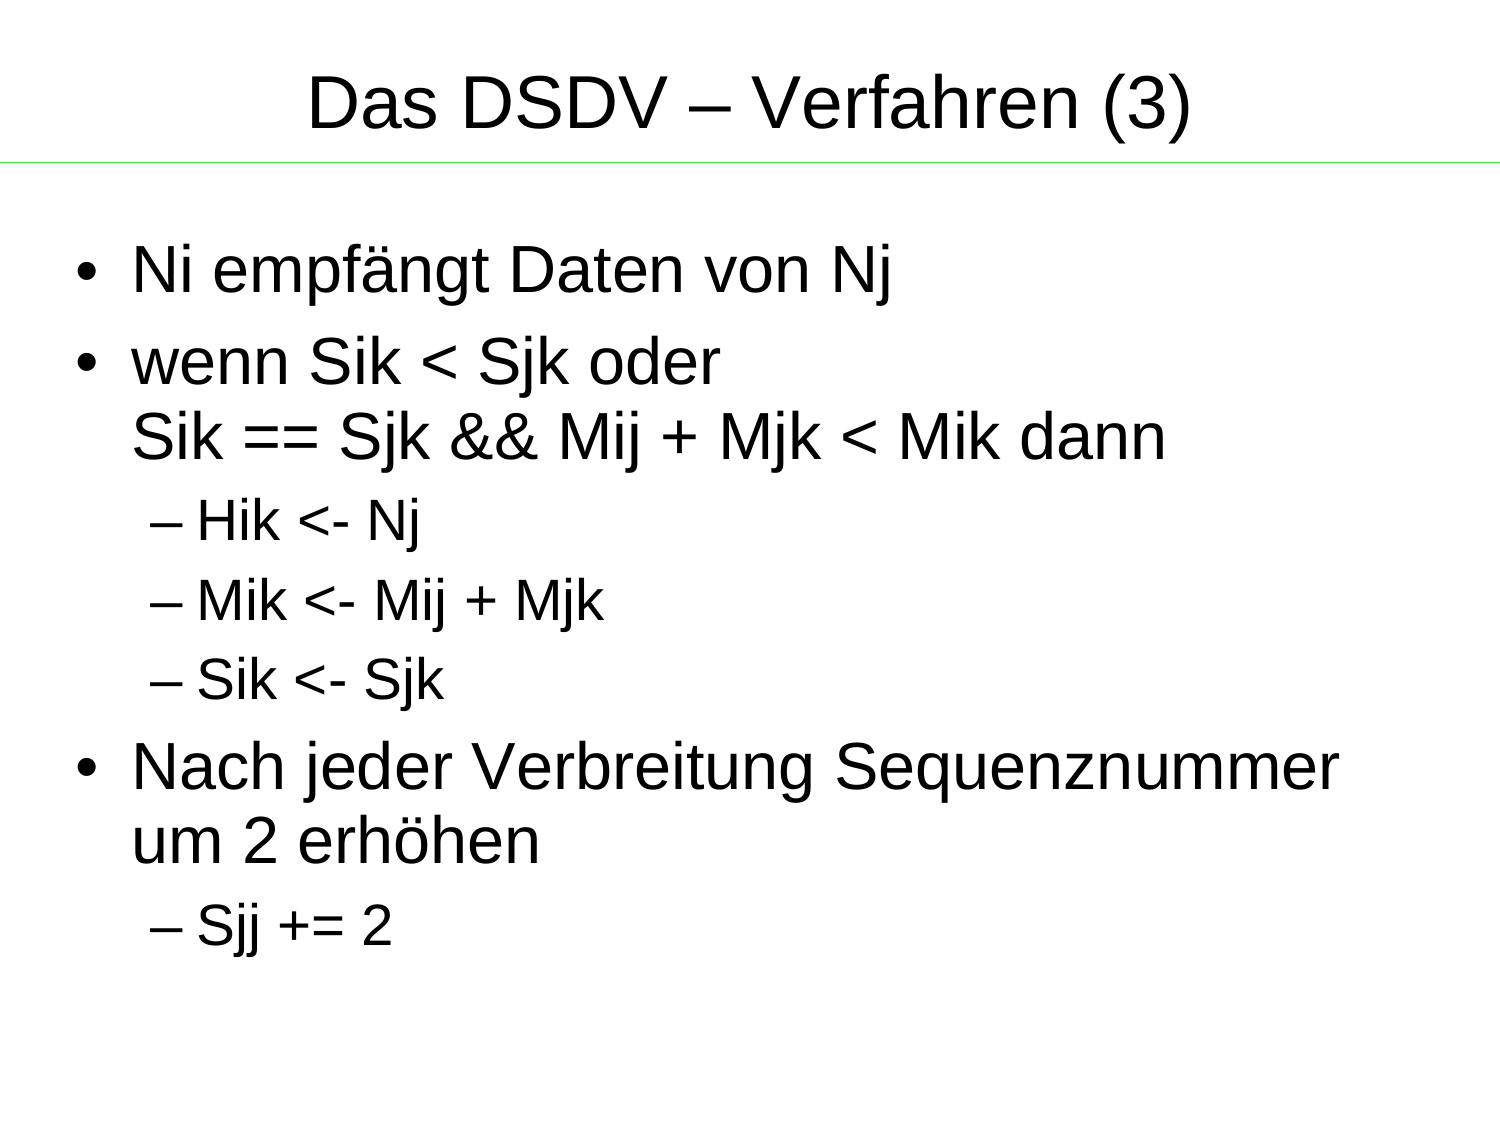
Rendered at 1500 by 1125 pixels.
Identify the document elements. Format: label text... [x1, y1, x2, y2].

title Das DSDV – Verfahren (3) [75, 57, 1426, 148]
list Ni empfängt Daten von Nj wenn Sik < Sjk oder Sik == Sjk && Mij + Mjk < Mik dann Hik <- Nj Mik <- Mij + Mjk Sik <- Sjk Nach jeder Verbreitung Sequenznummer um 2 erhöhen Sjj += 2 [75, 232, 1426, 986]
